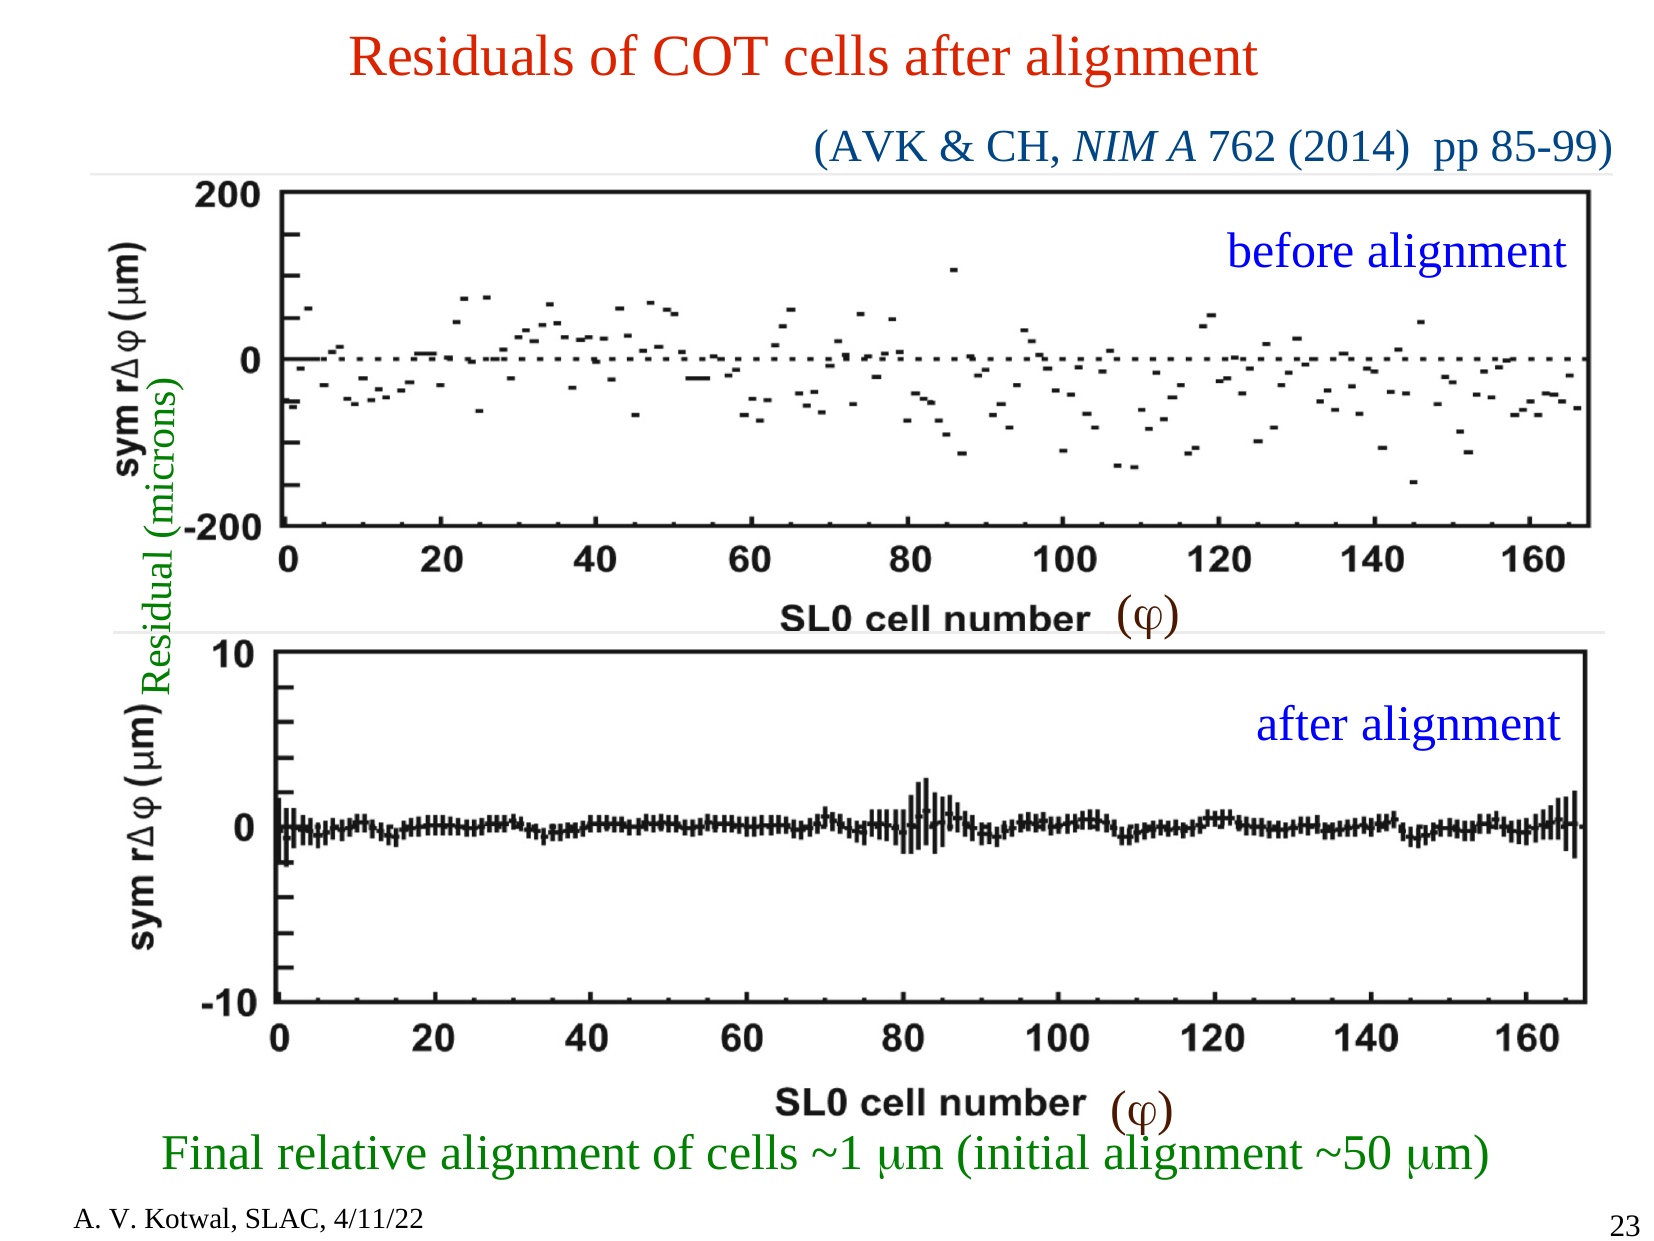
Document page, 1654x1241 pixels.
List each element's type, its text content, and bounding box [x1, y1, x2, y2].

text_box Residual (microns) [131, 218, 206, 697]
text_box (AVK & CH, NIM A 762 (2014) pp 85-99) [813, 120, 1614, 177]
text_box after alignment [1256, 695, 1562, 751]
text_box before alignment [1227, 223, 1576, 279]
title Residuals of COT cells after alignment [97, 2, 1510, 109]
text_box (φ) [1110, 1081, 1184, 1147]
text_box (φ) [1116, 584, 1184, 651]
picture [90, 173, 1613, 1134]
list Final relative alignment of cells ~1 μm (initial alignment ~50 μm) [144, 1125, 1654, 1201]
